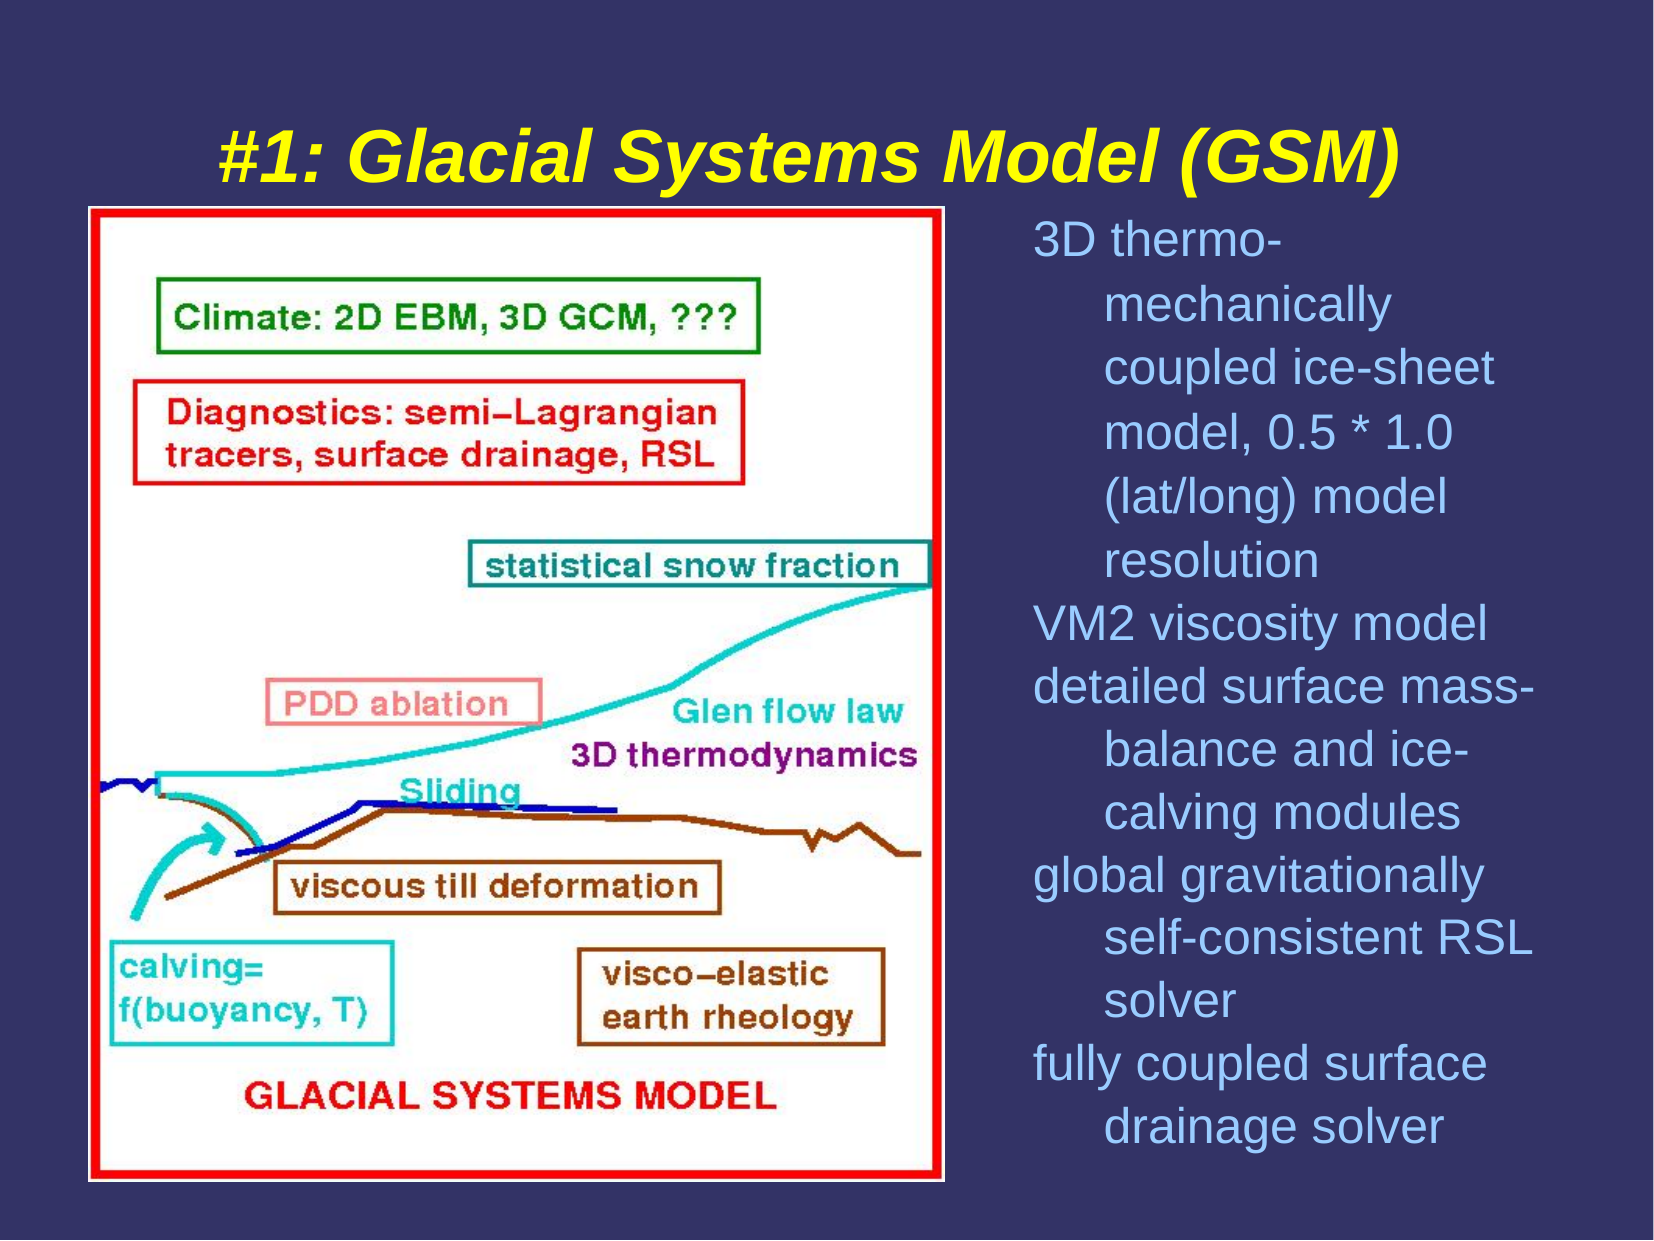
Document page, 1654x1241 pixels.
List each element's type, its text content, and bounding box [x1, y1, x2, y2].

picture [88, 206, 945, 1182]
title #1: Glacial Systems Model (GSM) [103, 49, 1516, 250]
text_box 3D thermo-mechanically coupled ice-sheet model, 0.5 * 1.0 (lat/long) model resolution VM2 viscosity model detailed surface mass-balance and ice-calving modules global gravitationally self-consistent RSL solver fully coupled surface drainage solver [974, 203, 1566, 1093]
